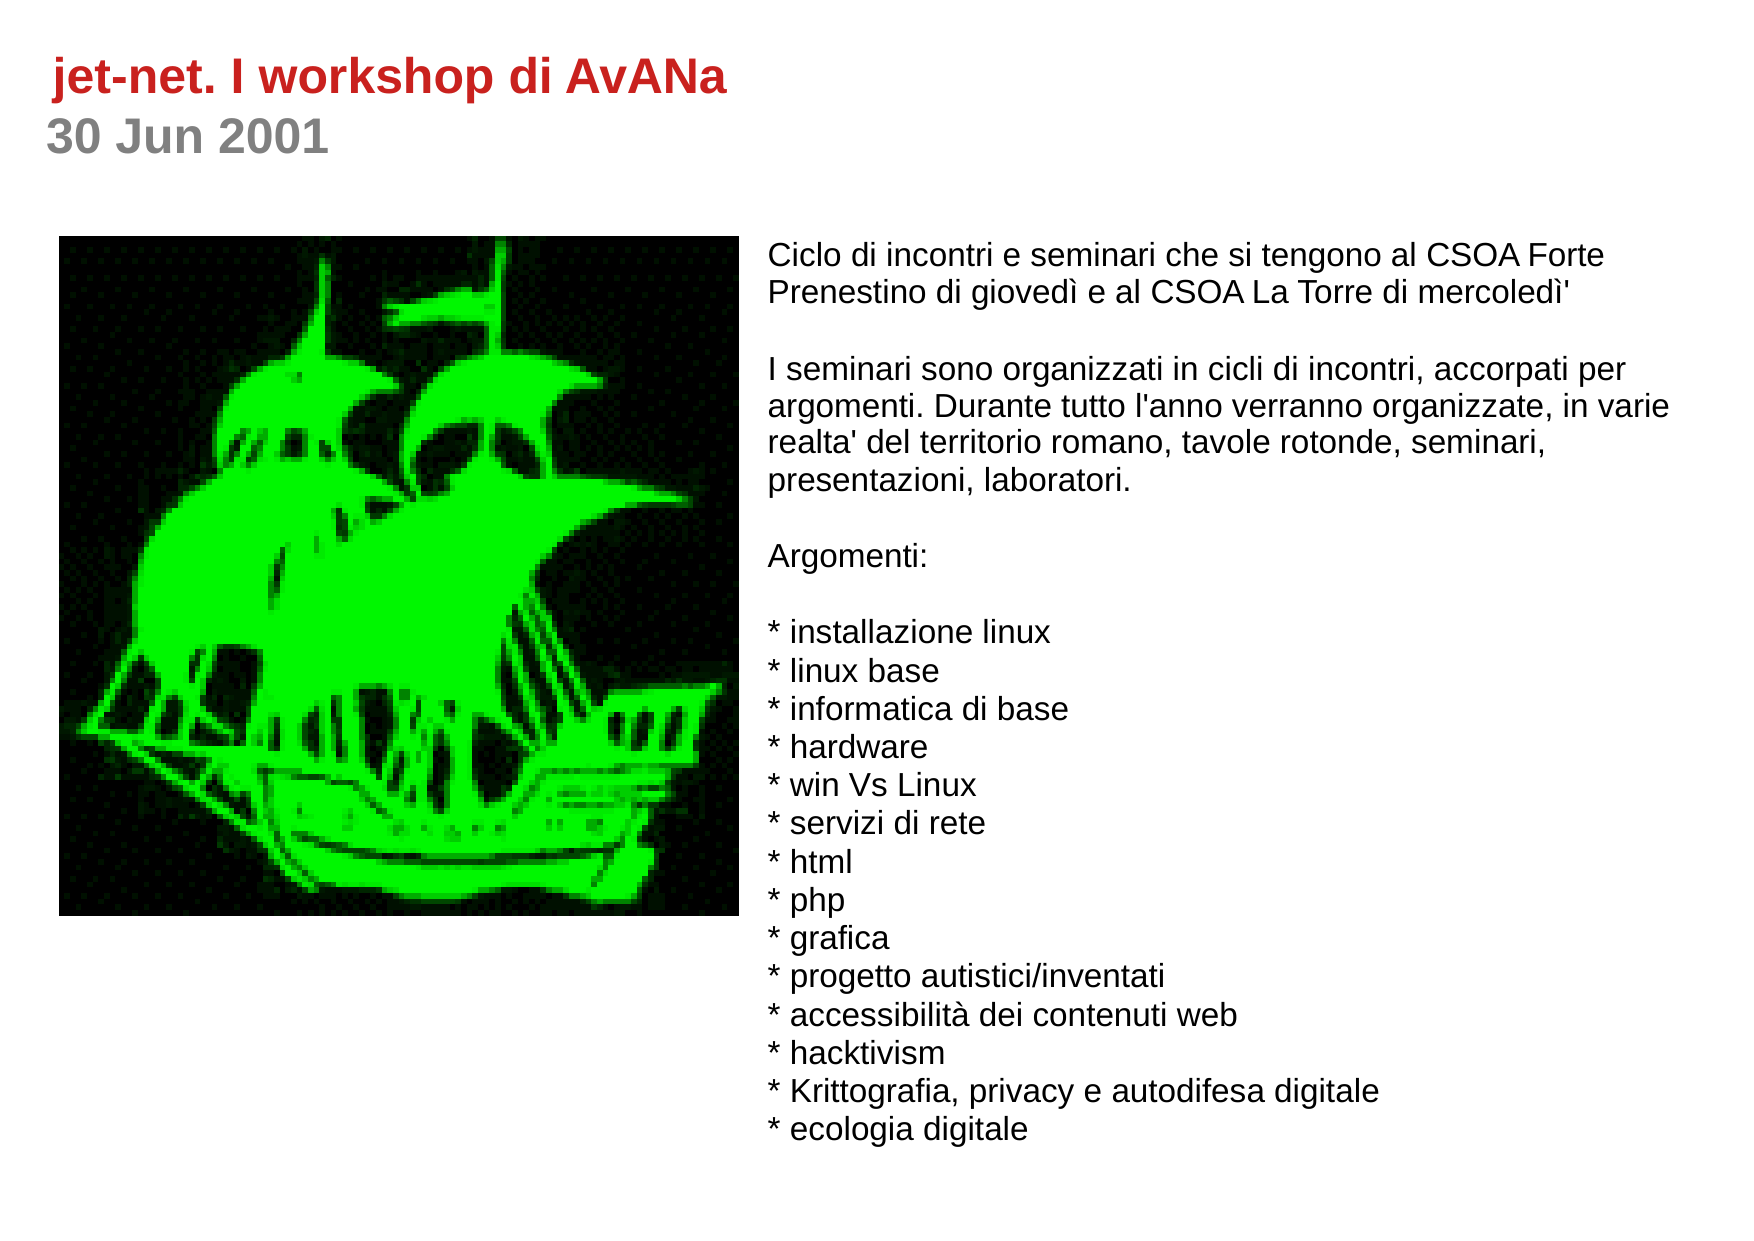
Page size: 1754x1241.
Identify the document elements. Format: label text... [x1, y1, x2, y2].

text_box 30 Jun 2001 [31, 101, 768, 178]
subtitle Ciclo di incontri e seminari che si tengono al CSOA Forte Prenestino di giovedì e al CSOA La Torre di mercoledì' I seminari sono organizzati in cicli di incontri, accorpati per argomenti. Durante tutto l'anno verranno organizzate, in varie realta' del territorio romano, tavole rotonde, seminari, presentazioni, laboratori. Argomenti: * installazione linux * linux base * informatica di base * hardware * win Vs Linux * servizi di rete * html * php * grafica * progetto autistici/inventati * accessibilità dei contenuti web * hacktivism * Krittografia, privacy e autodifesa digitale * ecologia digitale [767, 236, 1692, 1185]
picture [59, 236, 739, 916]
title jet-net. I workshop di AvANa [52, 39, 1713, 114]
